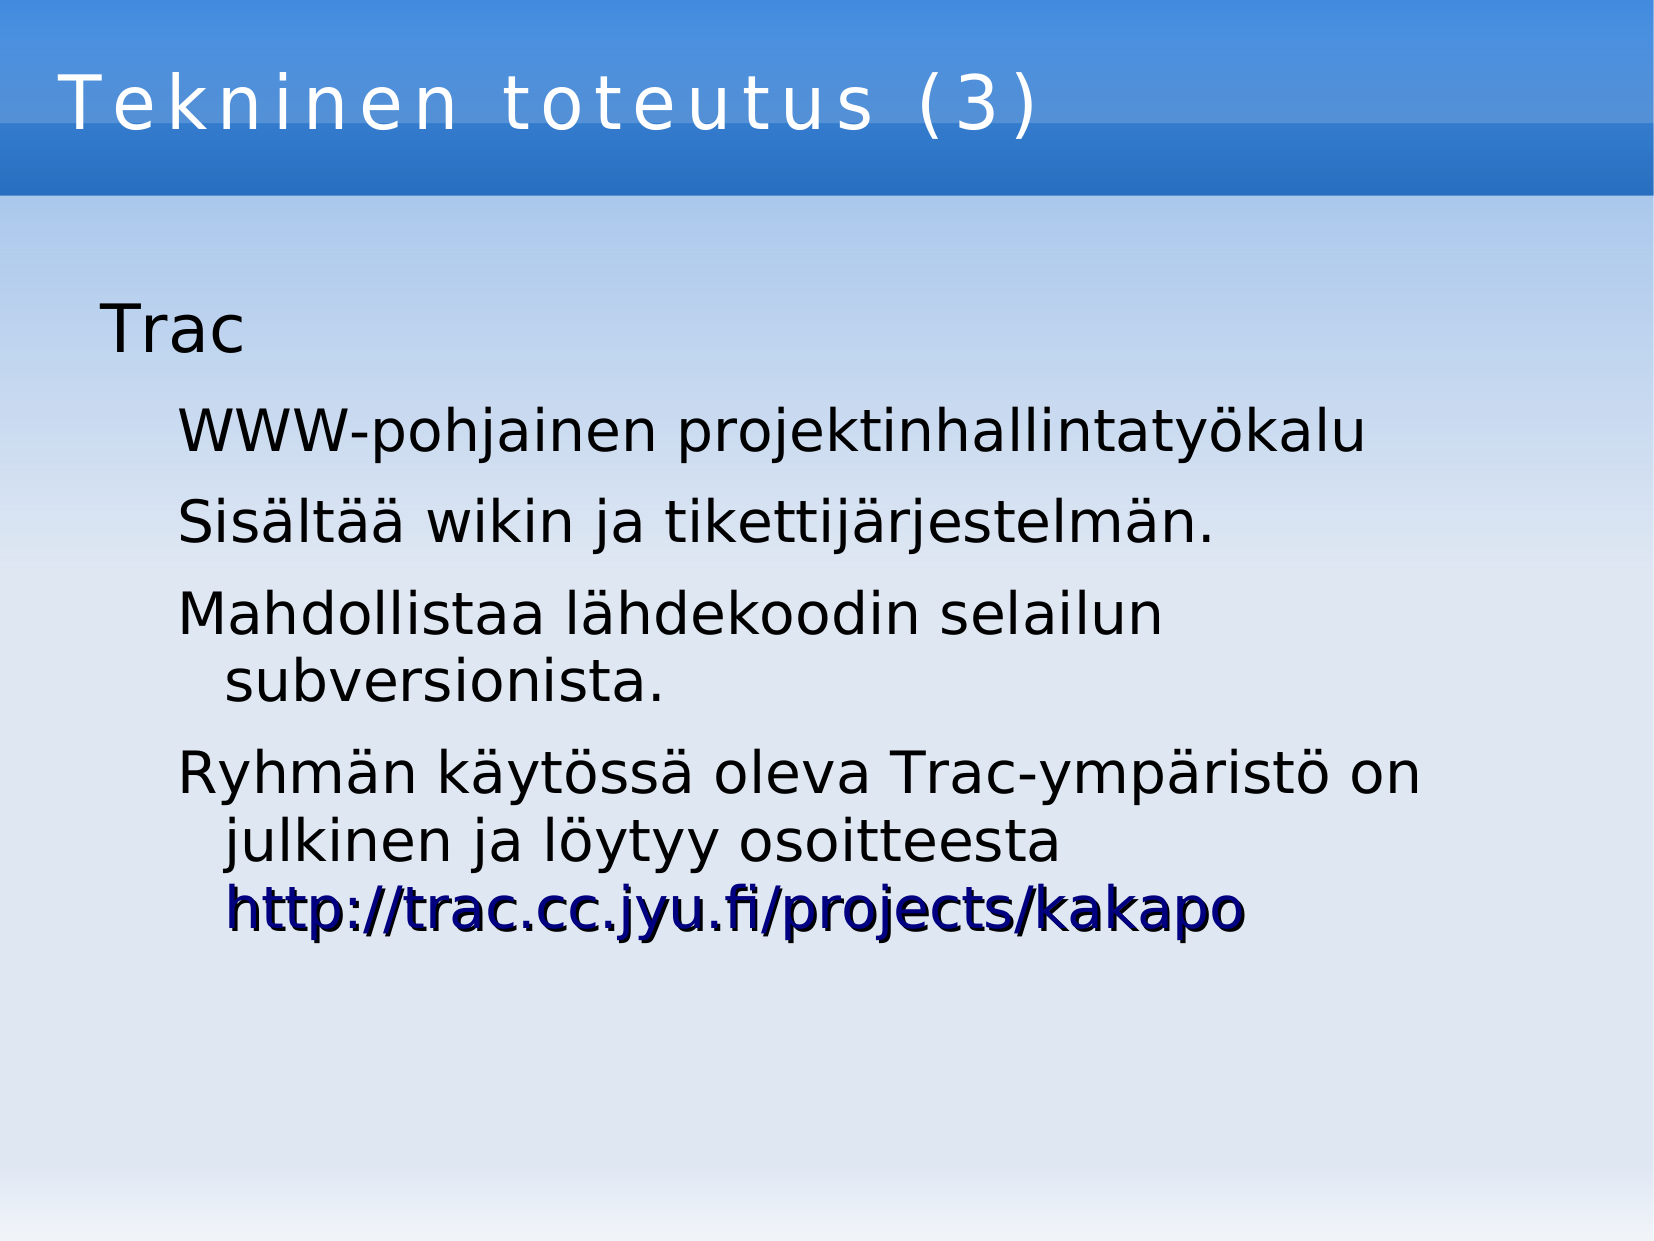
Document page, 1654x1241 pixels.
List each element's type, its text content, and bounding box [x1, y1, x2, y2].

list Trac WWW-pohjainen projektinhallintatyökalu Sisältää wikin ja tikettijärjestelmän. Mahdollistaa lähdekoodin selailun subversionista. Ryhmän käytössä oleva Trac-ympäristö on julkinen ja löytyy osoitteesta http://trac.cc.jyu.fi/projects/kakapo [82, 290, 1571, 1094]
picture [0, 0, 1654, 1241]
title Tekninen toteutus (3) [59, 36, 1270, 171]
